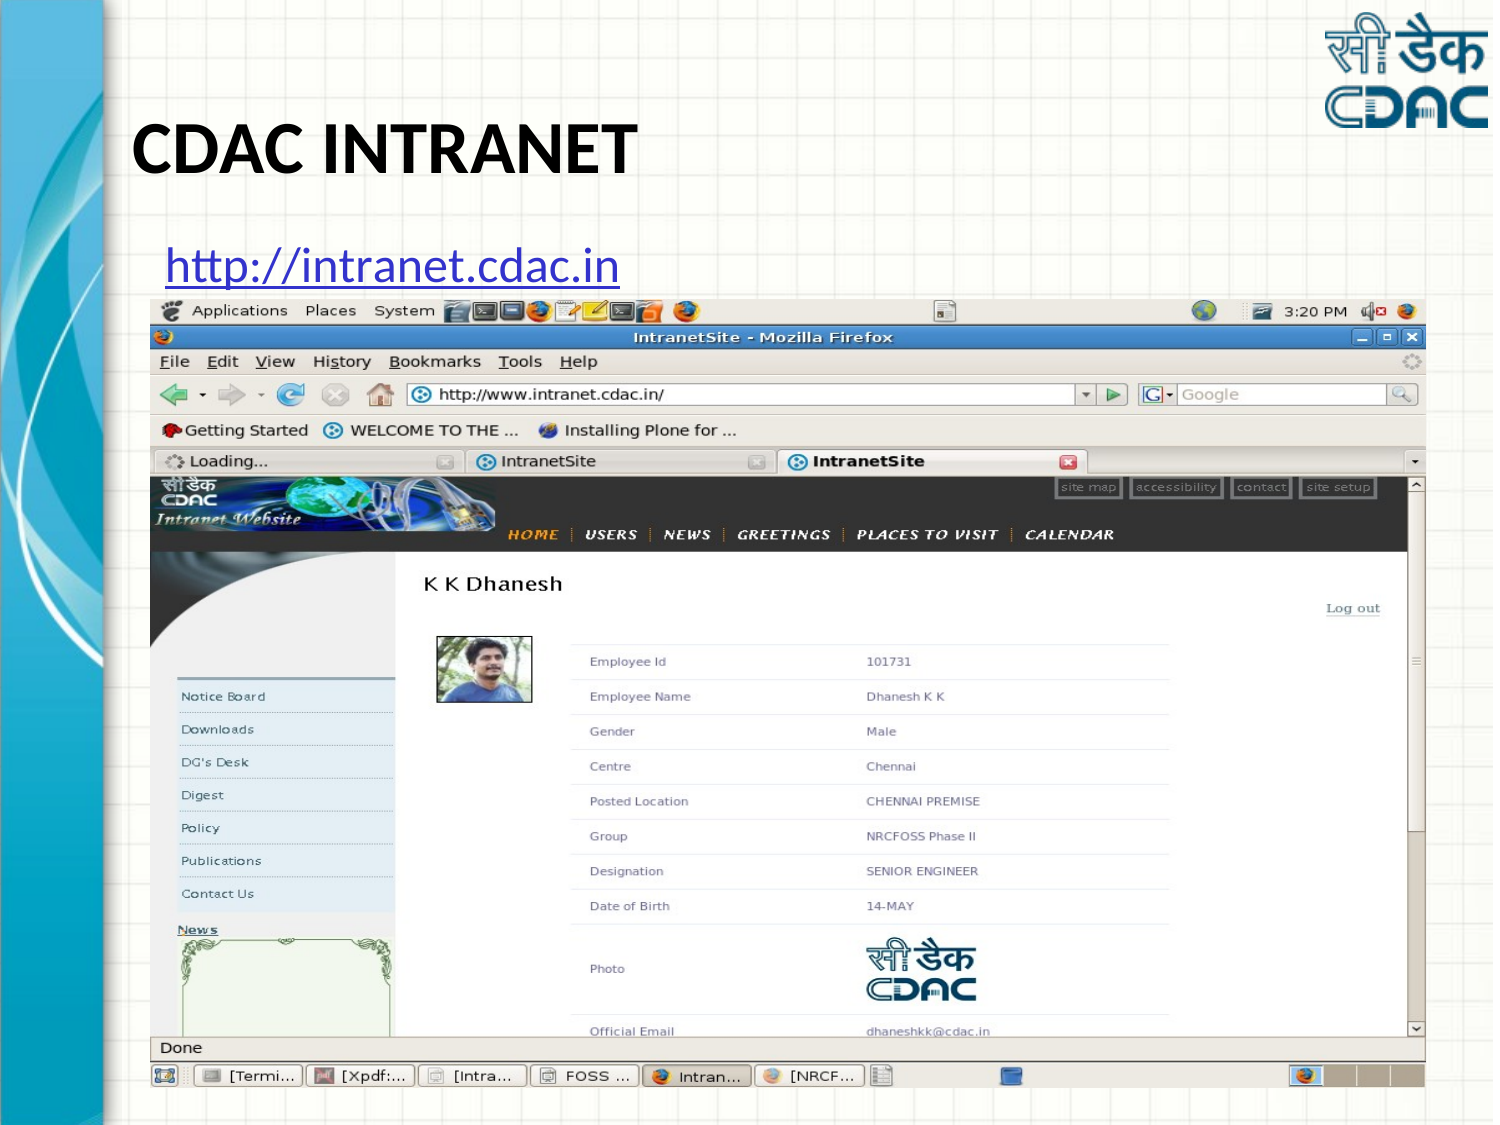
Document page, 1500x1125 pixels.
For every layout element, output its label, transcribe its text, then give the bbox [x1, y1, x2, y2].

text_box CDAC INTRANET [117, 49, 1468, 238]
picture [1414, 37, 1459, 49]
text_box http://intranet.cdac.in [150, 224, 1500, 1088]
picture [0, 0, 1493, 1125]
